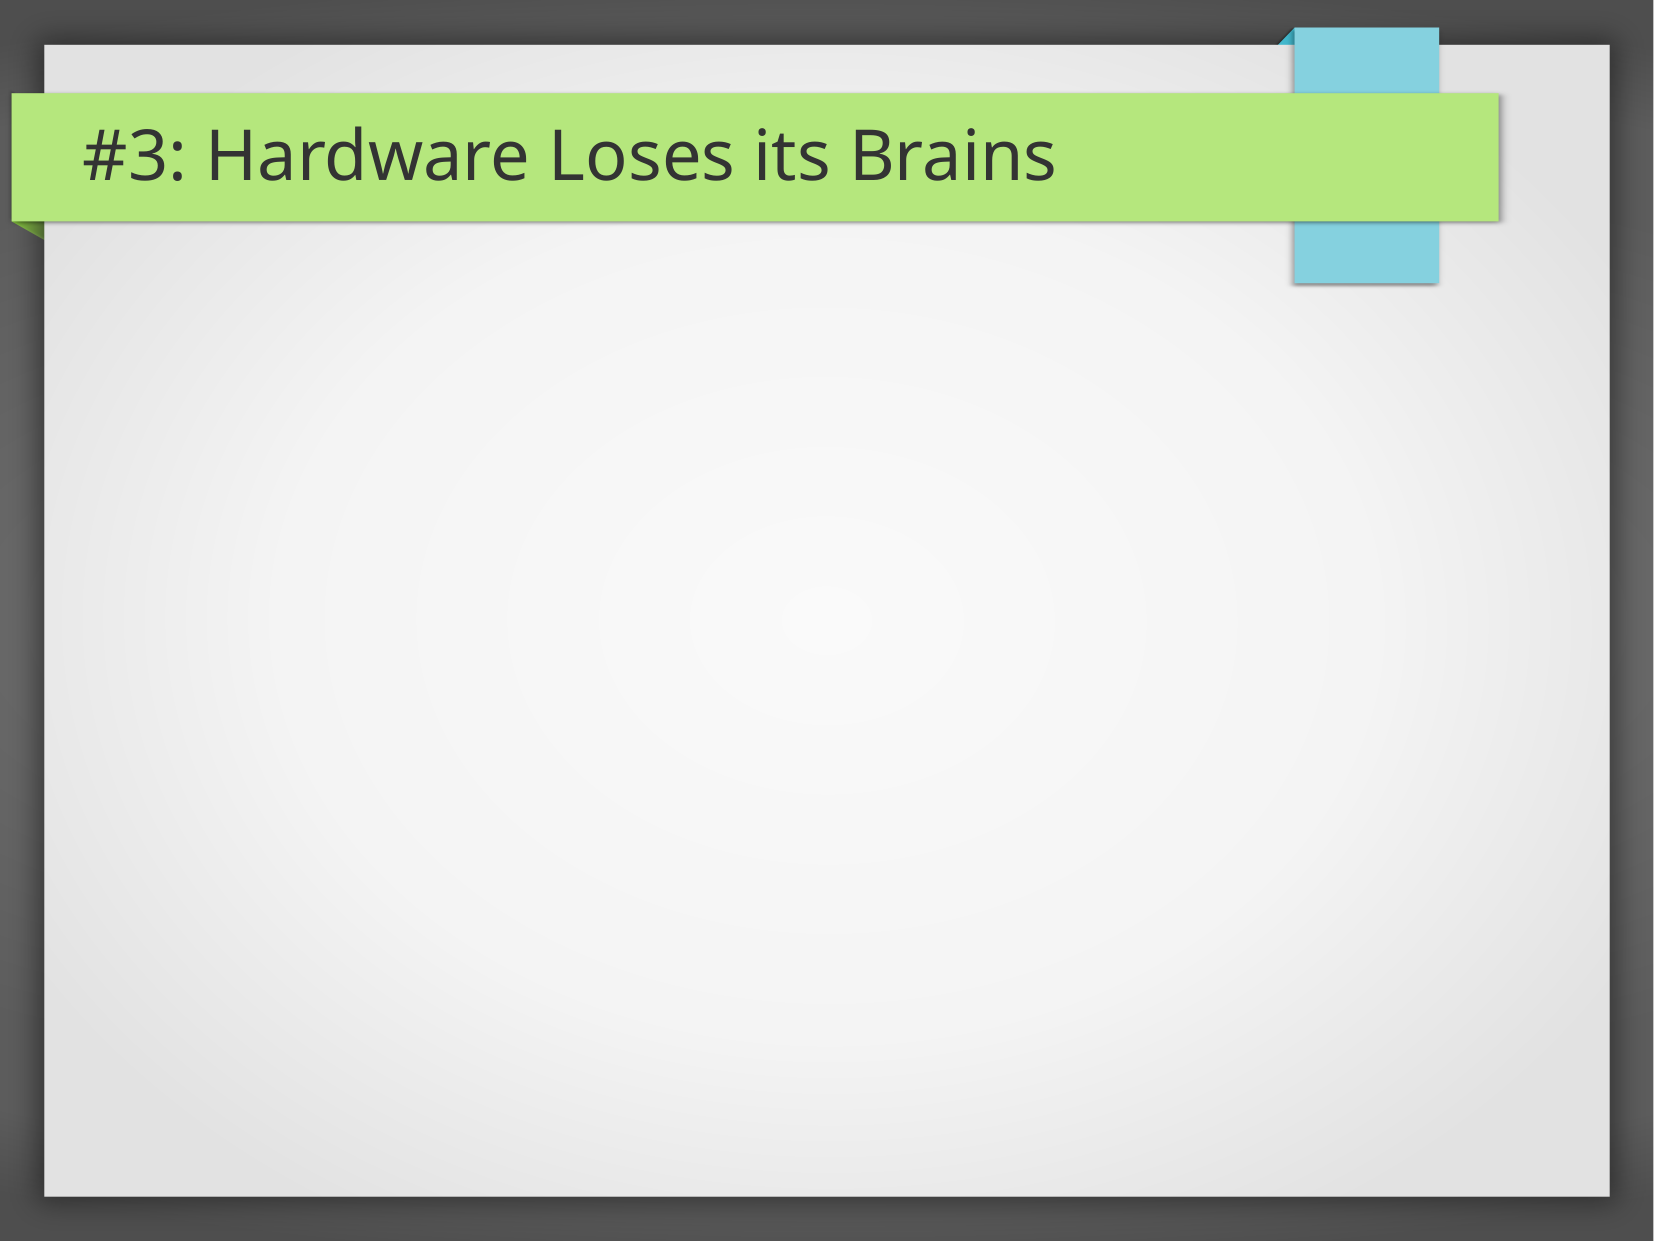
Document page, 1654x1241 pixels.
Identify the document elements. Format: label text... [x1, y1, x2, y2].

title #3: Hardware Loses its Brains [82, 49, 1453, 257]
picture [0, 0, 1654, 1241]
